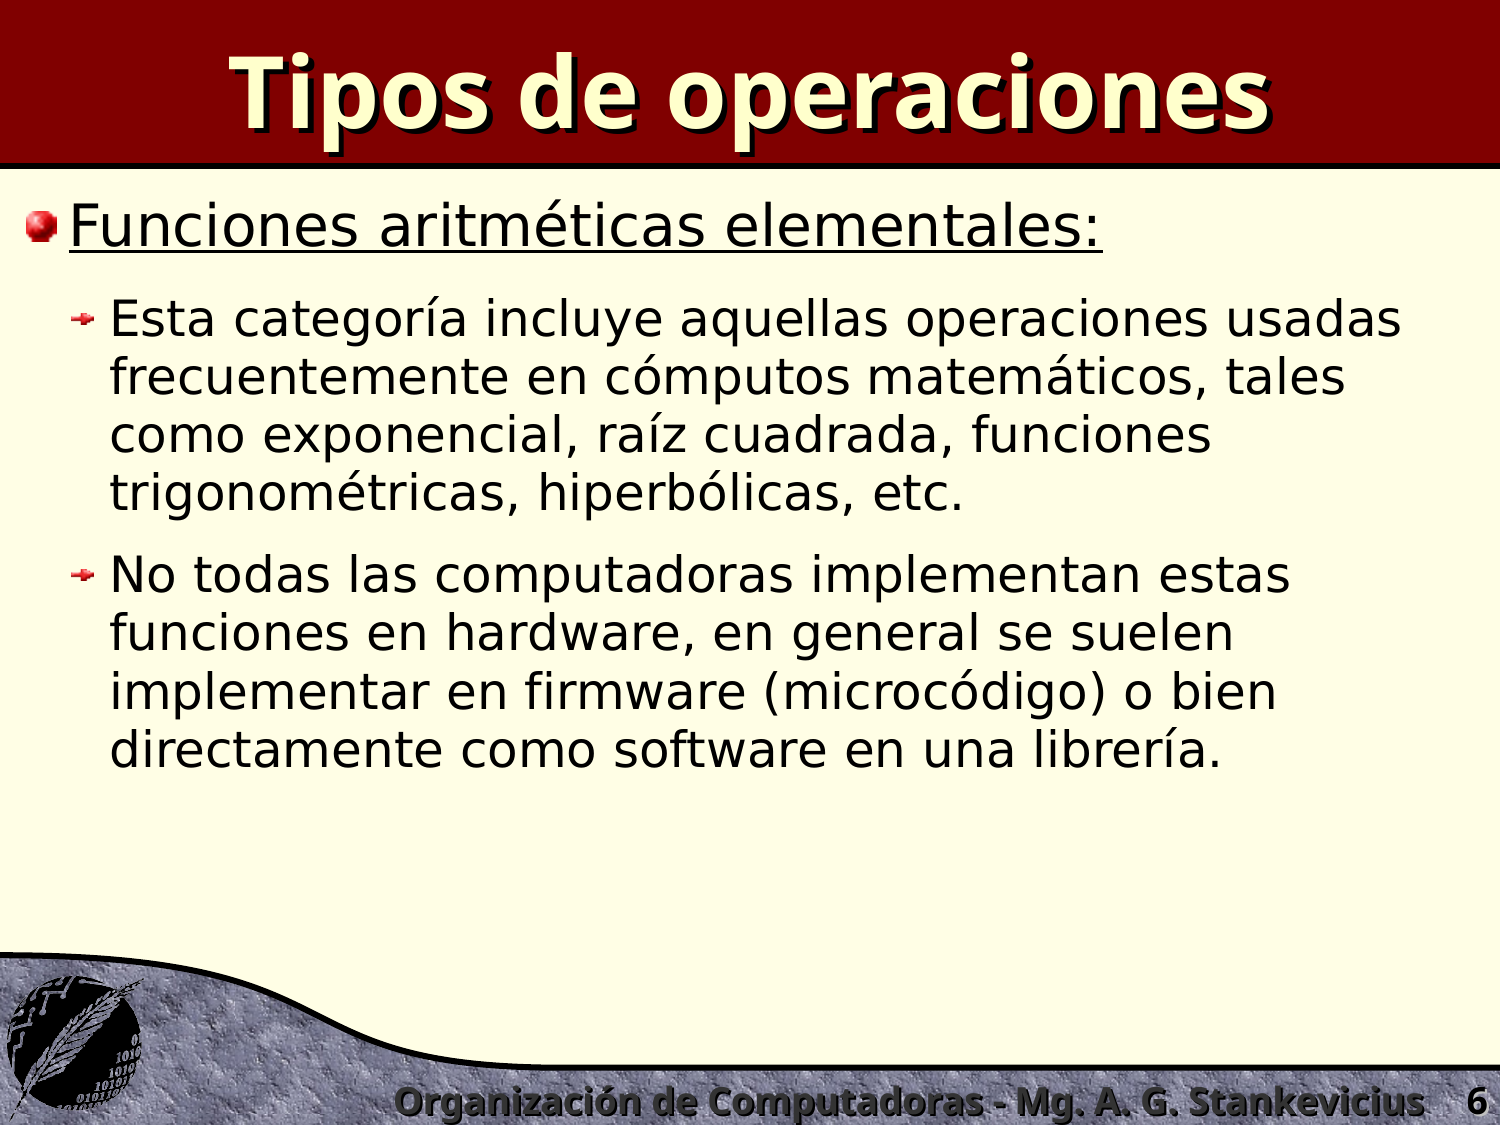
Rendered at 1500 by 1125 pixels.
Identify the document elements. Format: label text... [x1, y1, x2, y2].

picture [1058, 1100, 1065, 1110]
picture [448, 1100, 455, 1110]
list Funciones aritméticas elementales: Esta categoría incluye aquellas operaciones usadas frecuentemente en cómputos matemáticos, tales como exponencial, raíz cuadrada, funciones trigonométricas, hiperbólicas, etc. No todas las computadoras implementan estas funciones en hardware, en general se suelen implementar en firmware (microcódigo) o bien directamente como software en una librería. [11, 192, 1486, 935]
picture [0, 959, 1500, 1125]
picture [802, 1100, 806, 1110]
title Tipos de operaciones [15, 5, 1485, 160]
